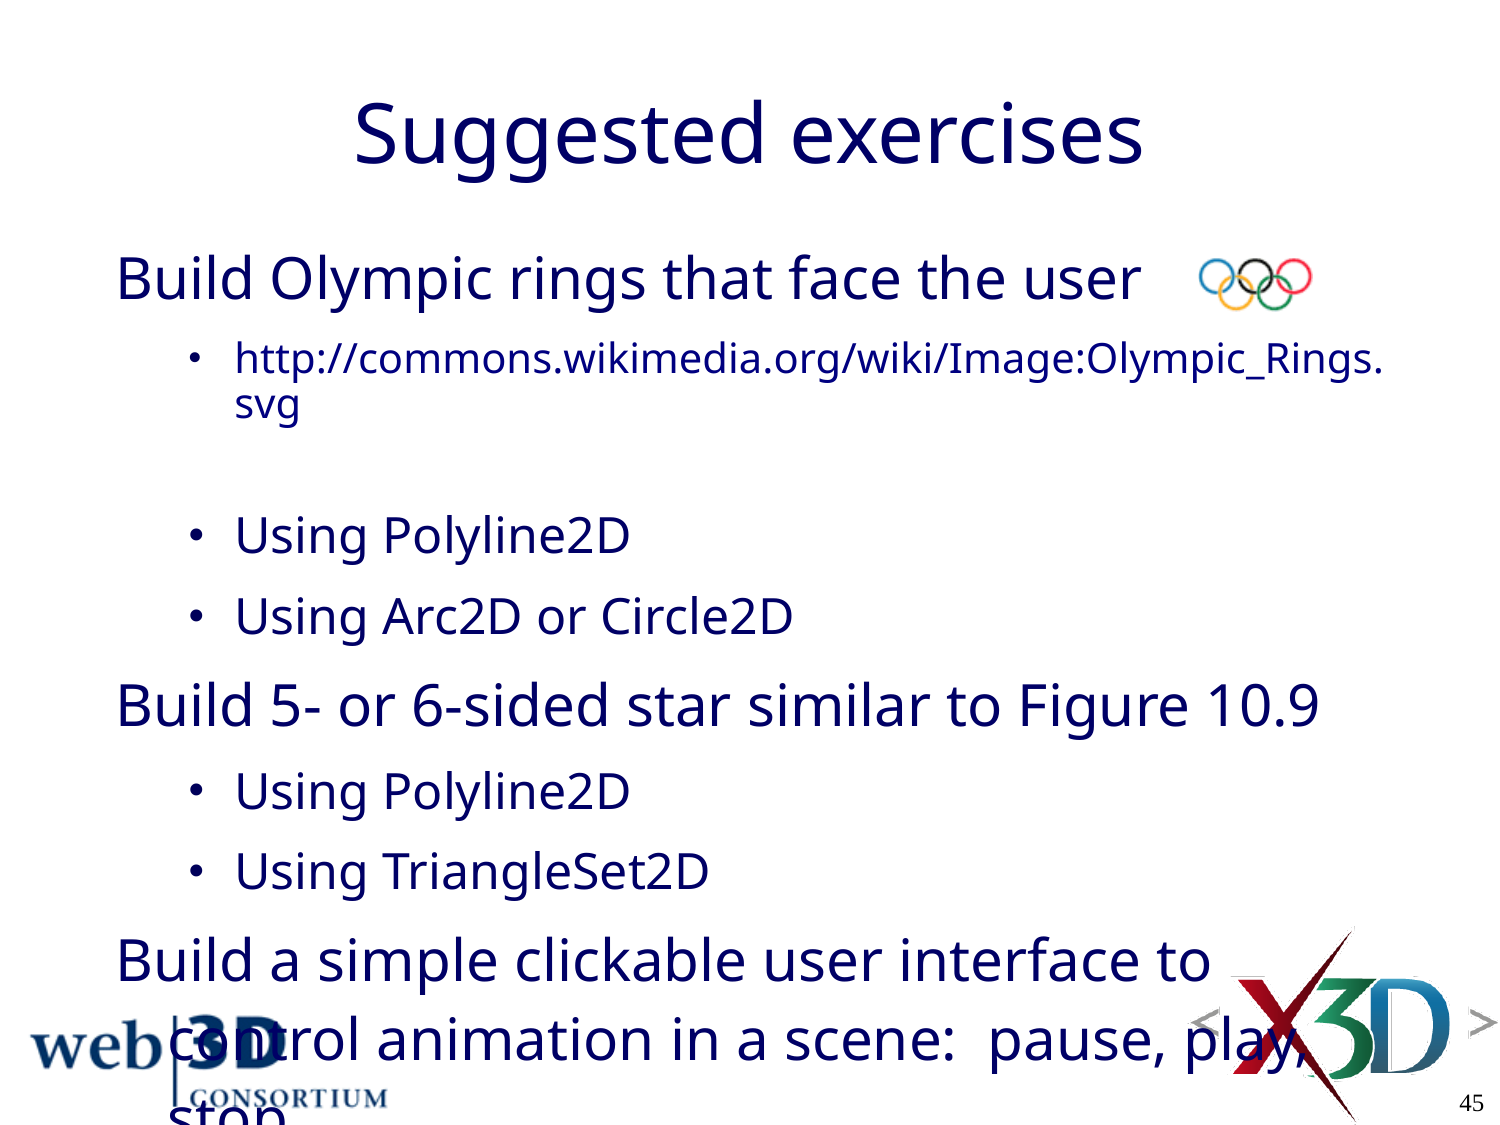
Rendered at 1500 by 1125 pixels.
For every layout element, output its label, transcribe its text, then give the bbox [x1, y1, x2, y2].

picture [225, 1111, 242, 1118]
picture [1187, 926, 1500, 1125]
title Suggested exercises [112, 44, 1388, 218]
picture [1198, 246, 1313, 312]
picture [12, 998, 413, 1118]
list Build Olympic rings that face the user http://commons.wikimedia.org/wiki/Image:Olympic_Rings.svg Using Polyline2D Using Arc2D or Circle2D Build 5- or 6-sided star similar to Figure 10.9 Using Polyline2D Using TriangleSet2D Build a simple clickable user interface to control animation in a scene: pause, play, stop [112, 237, 1388, 987]
picture [263, 1111, 279, 1118]
